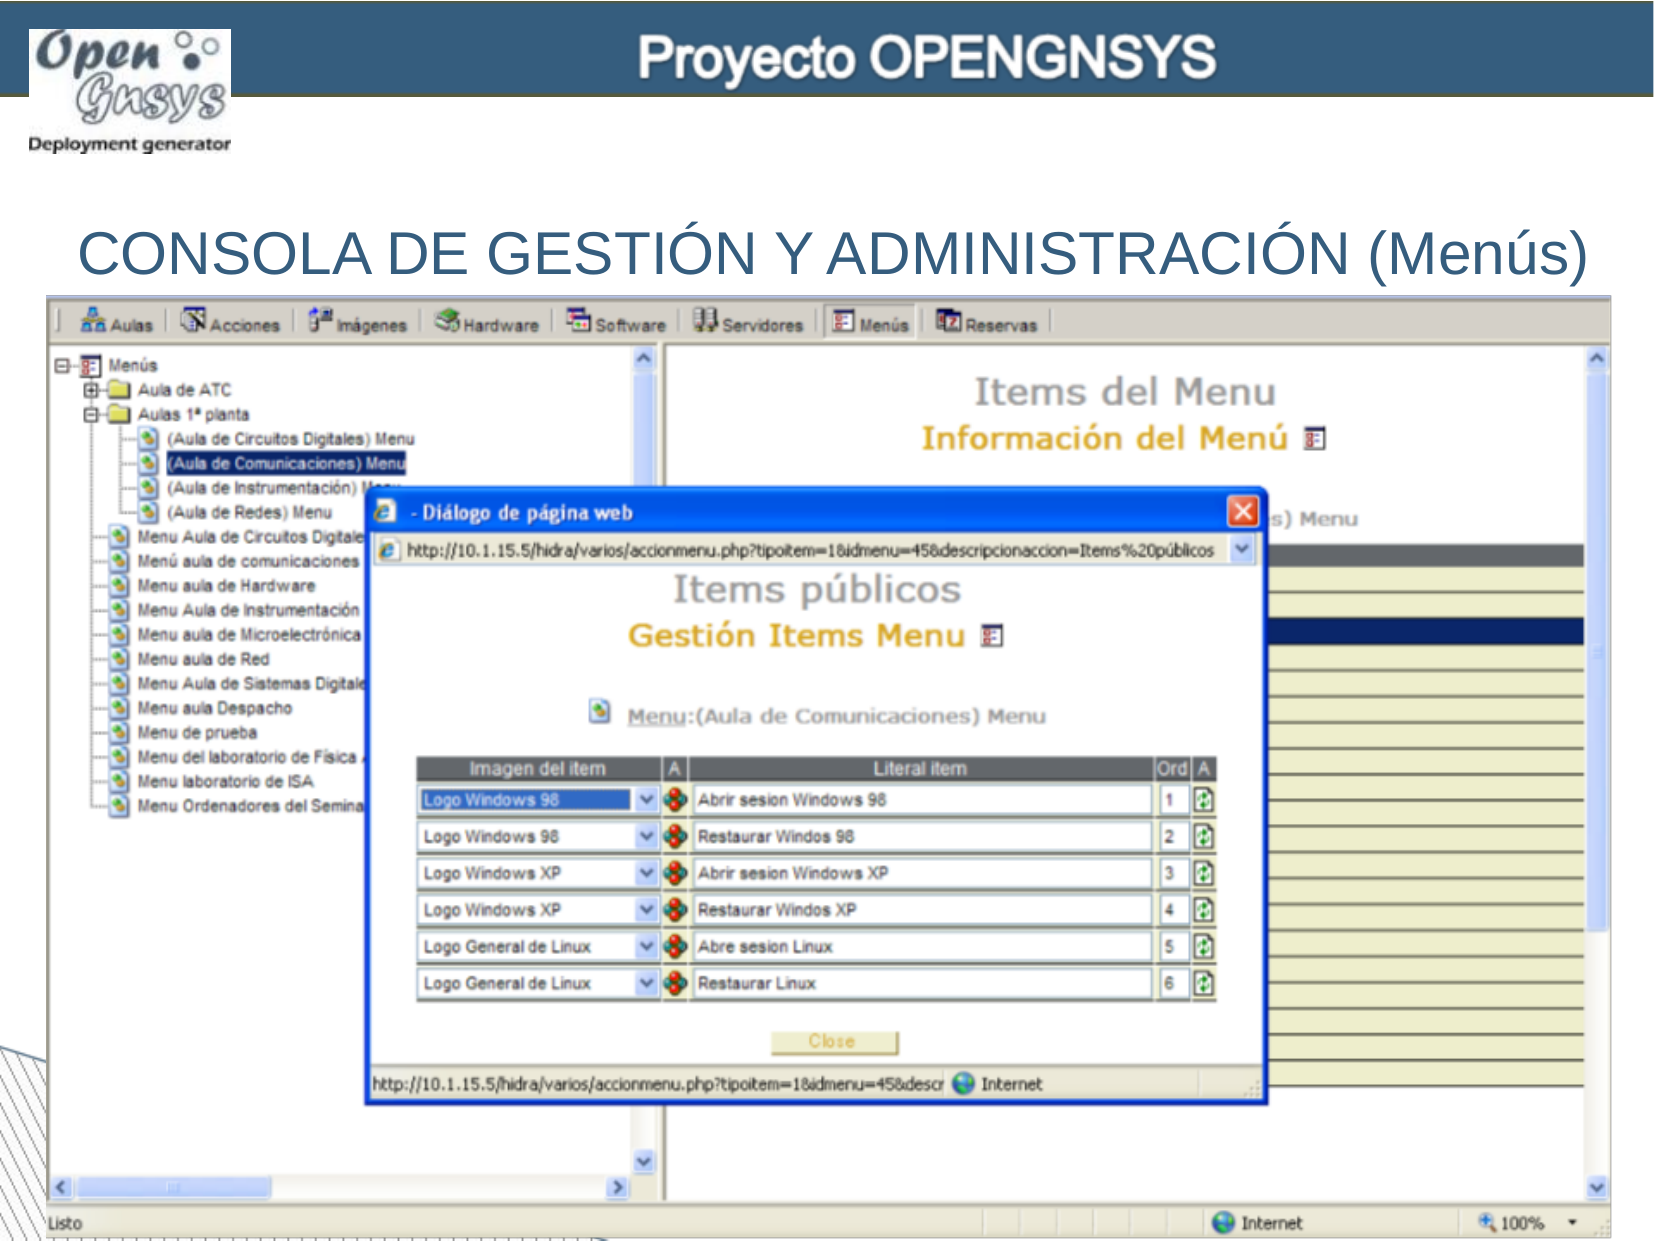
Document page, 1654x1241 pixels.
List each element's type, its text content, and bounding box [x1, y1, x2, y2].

picture [0, 0, 1654, 223]
text_box CONSOLA DE GESTIÓN Y ADMINISTRACIÓN (Menús) [0, 223, 1654, 288]
picture [0, 288, 1654, 1241]
